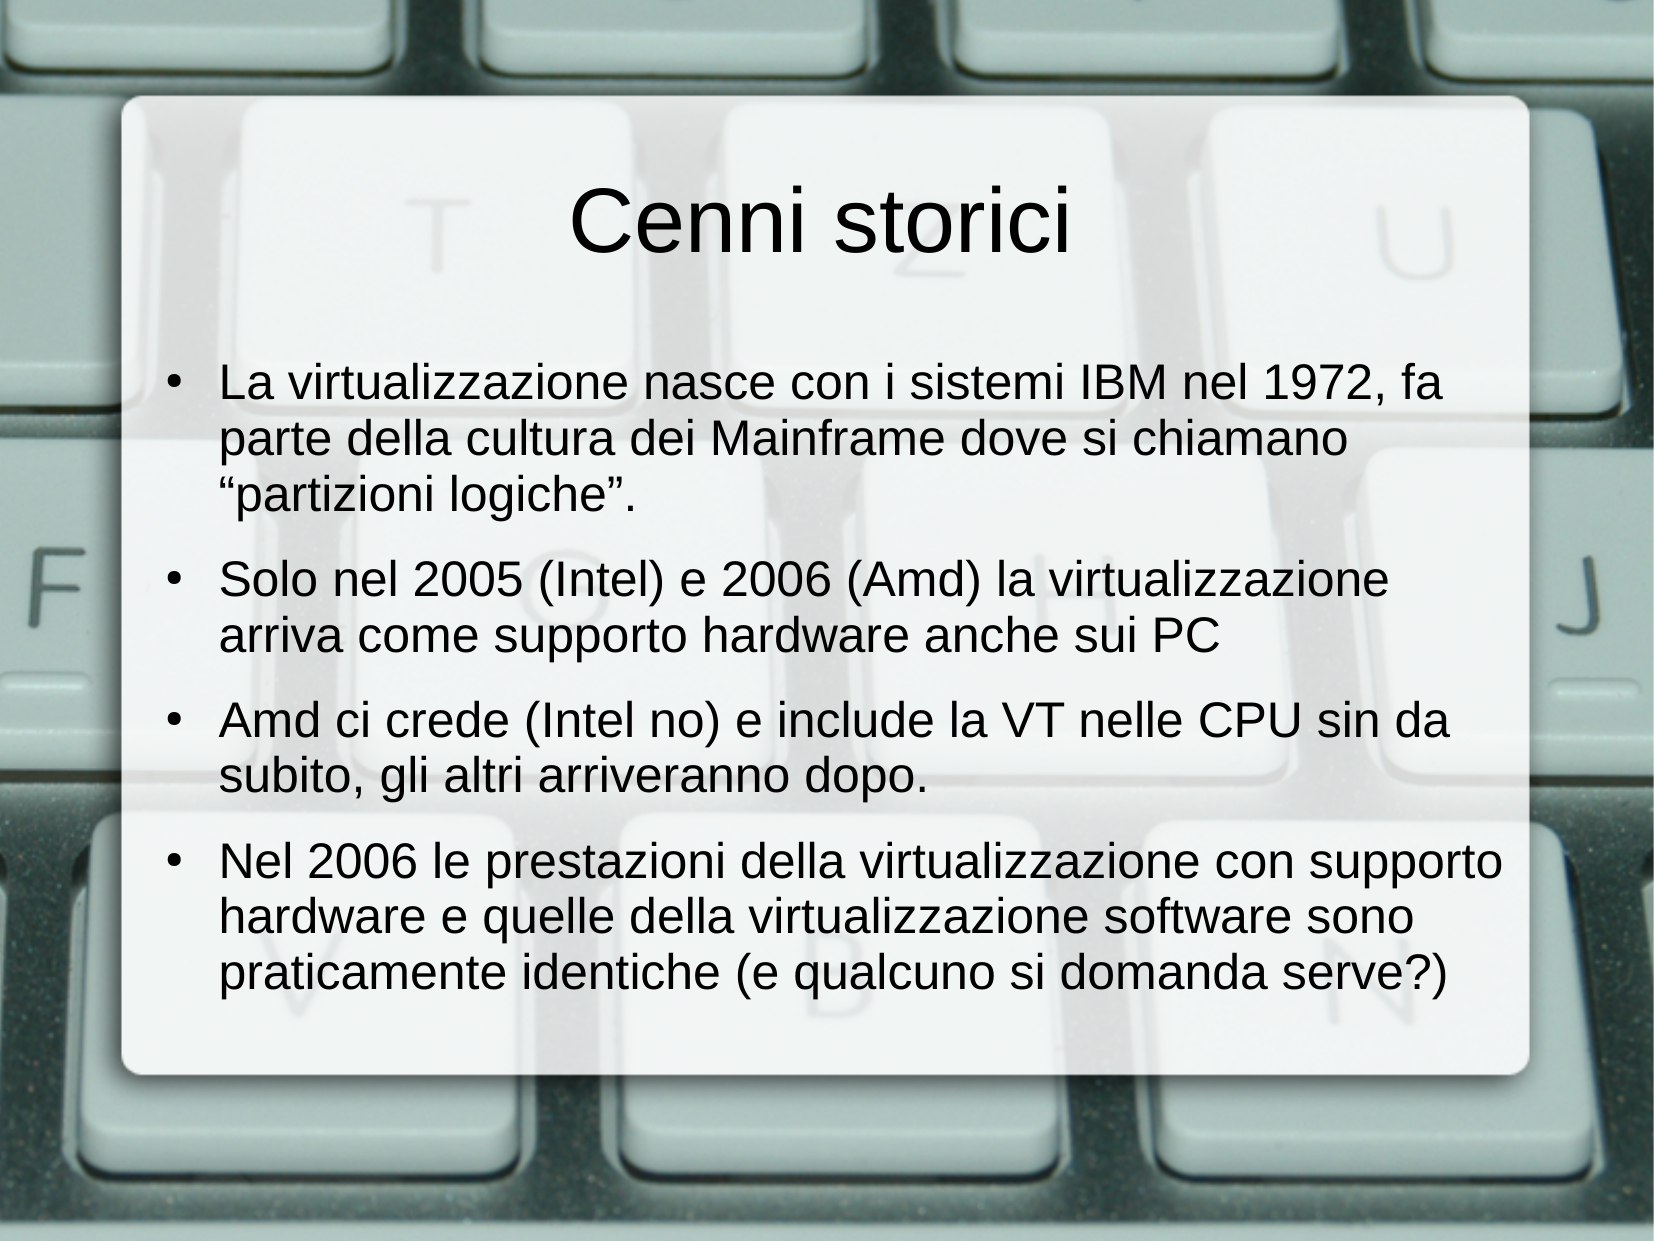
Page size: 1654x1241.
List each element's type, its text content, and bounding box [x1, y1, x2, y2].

picture [0, 0, 1654, 1241]
title Cenni storici [135, 117, 1506, 325]
list La virtualizzazione nasce con i sistemi IBM nel 1972, fa parte della cultura dei Mainframe dove si chiamano “partizioni logiche”. Solo nel 2005 (Intel) e 2006 (Amd) la virtualizzazione arriva come supporto hardware anche sui PC Amd ci crede (Intel no) e include la VT nelle CPU sin da subito, gli altri arriveranno dopo. Nel 2006 le prestazioni della virtualizzazione con supporto hardware e quelle della virtualizzazione software sono praticamente identiche (e qualcuno si domanda serve?) [147, 354, 1506, 1074]
